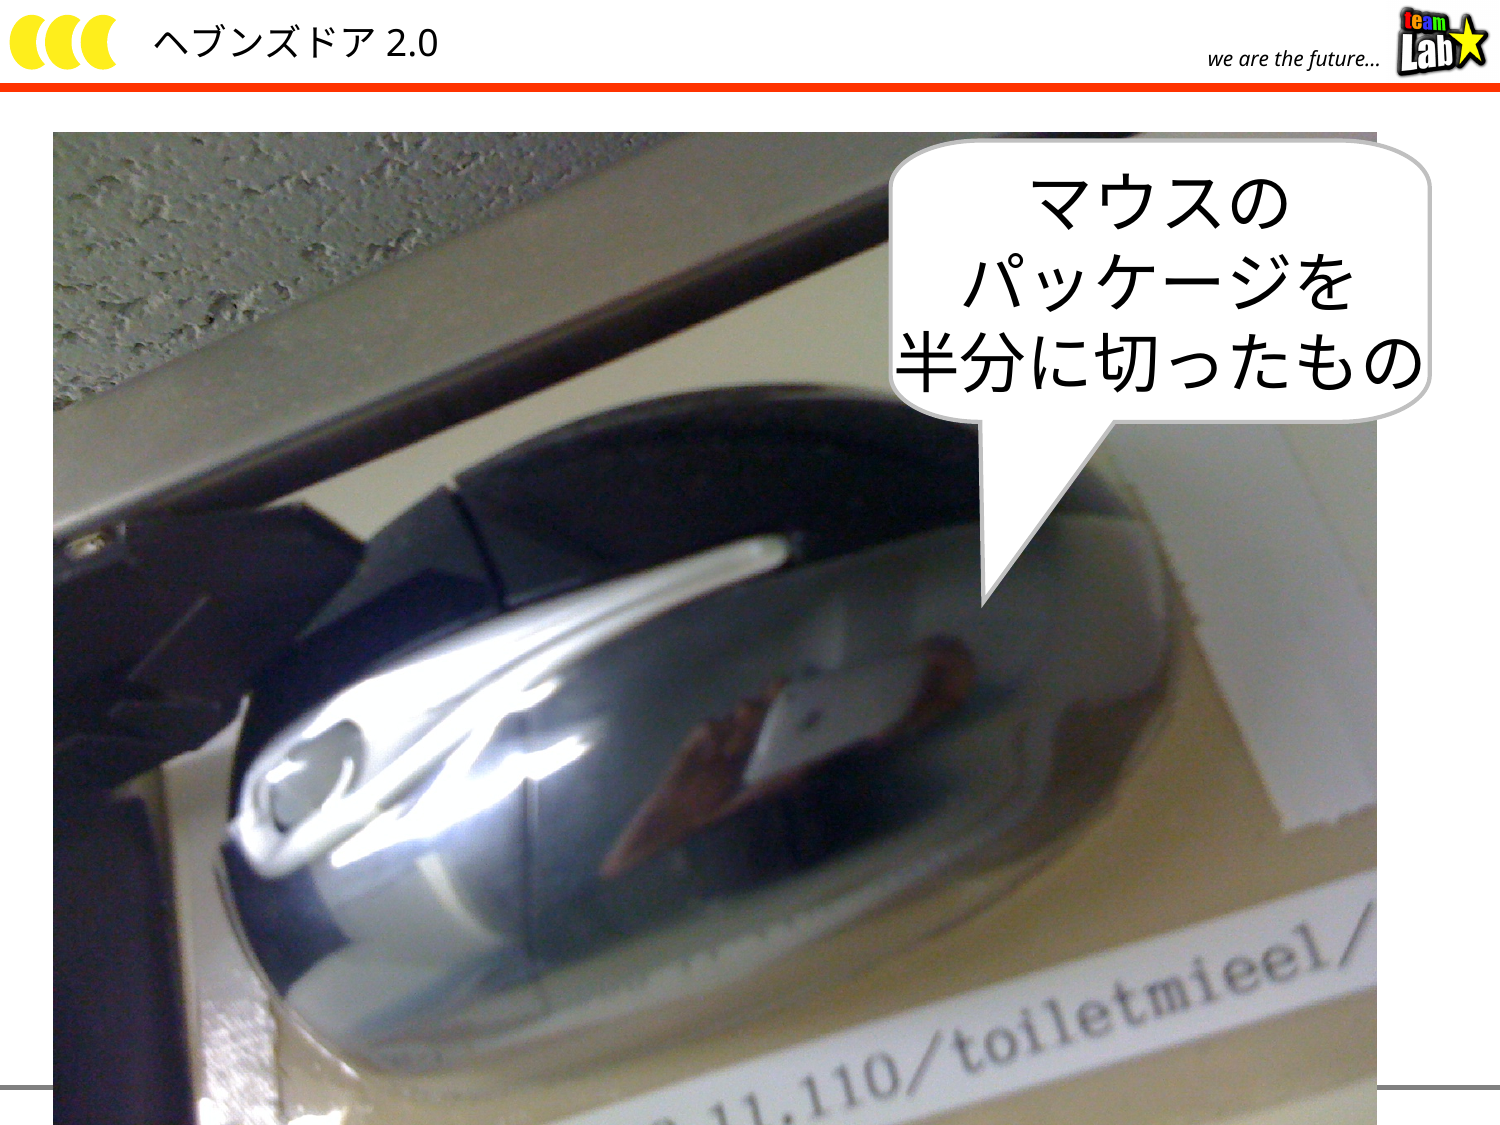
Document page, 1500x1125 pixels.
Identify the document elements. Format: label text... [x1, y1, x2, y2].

picture [1386, 0, 1499, 83]
picture [53, 132, 1377, 1125]
text_box マウスの パッケージを 半分に切ったもの [890, 140, 1430, 602]
title ヘブンズドア 2.0 [137, 11, 925, 72]
